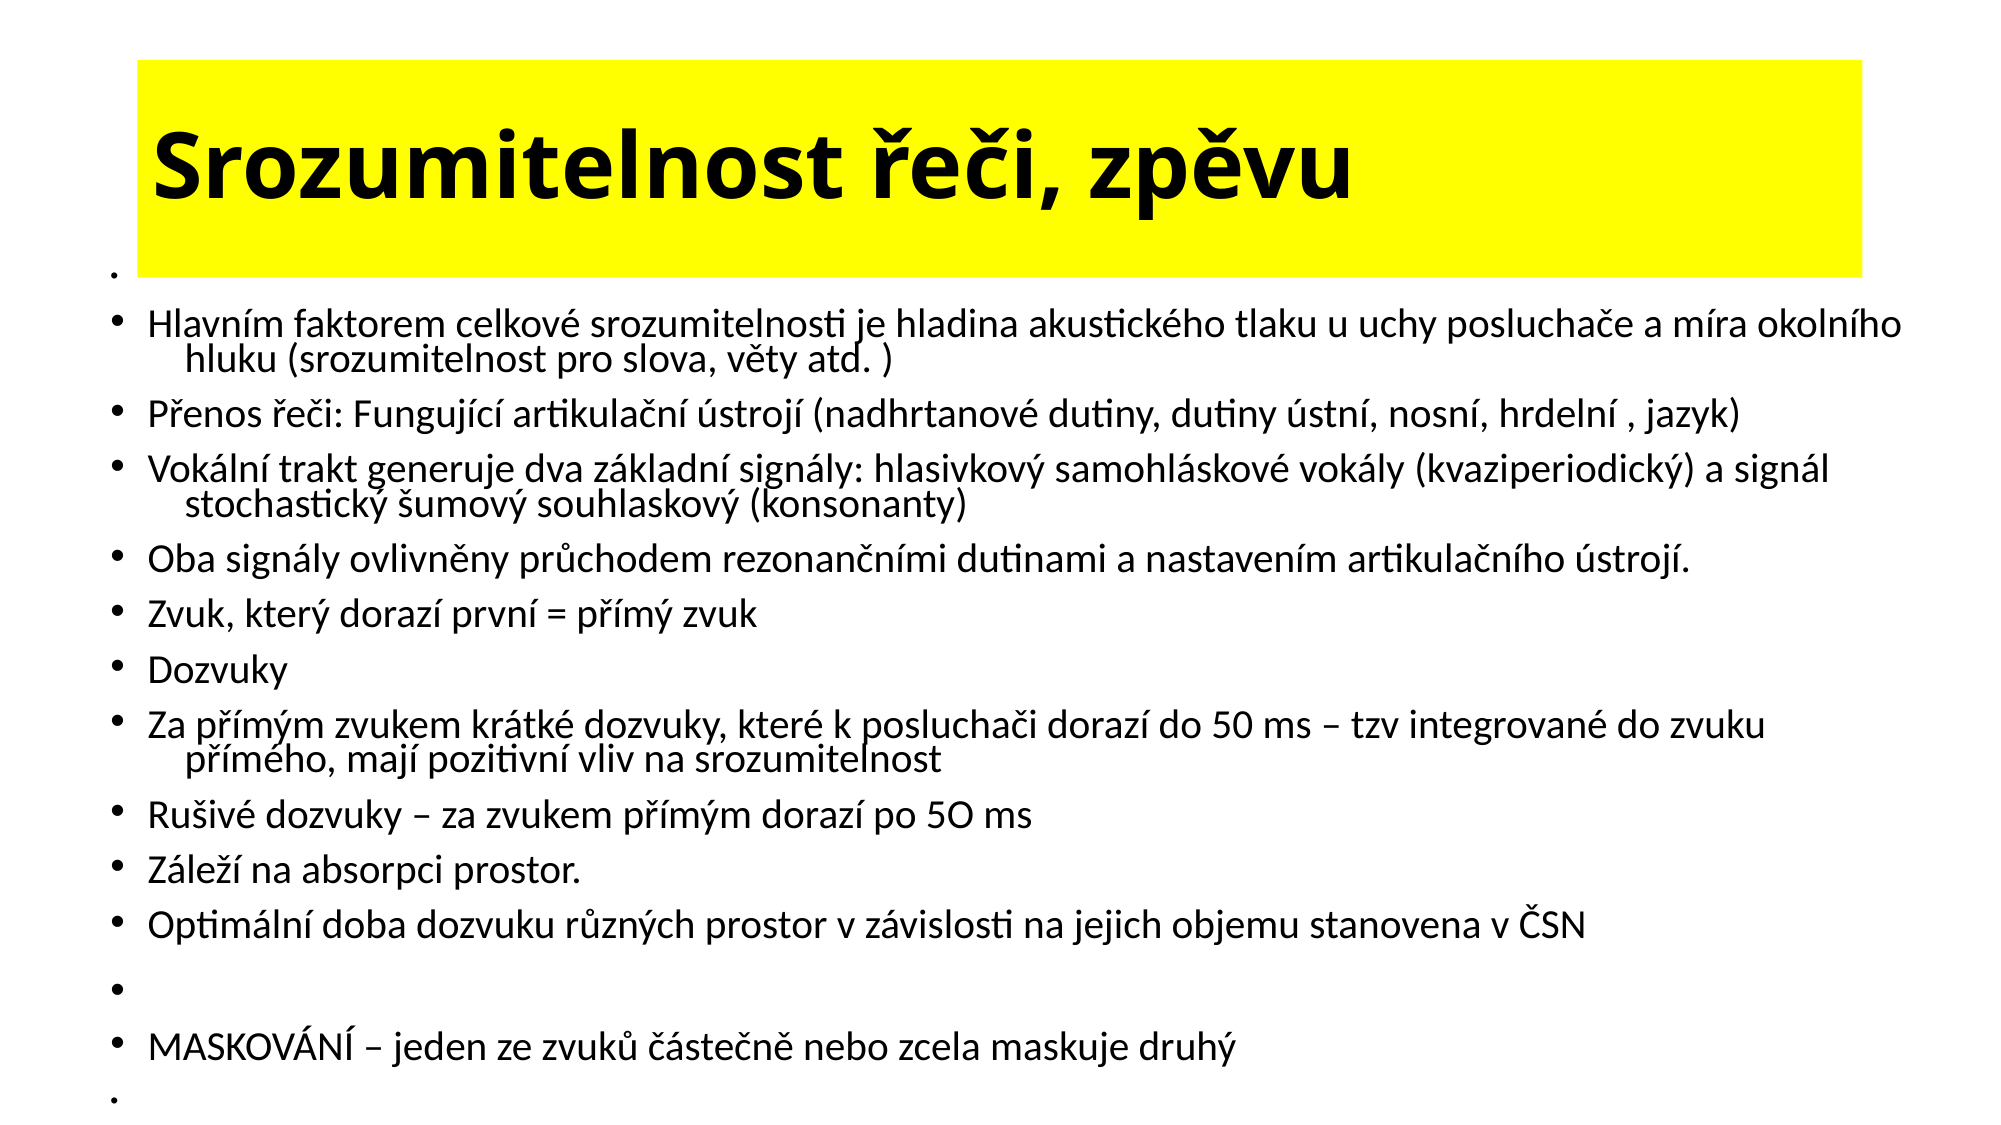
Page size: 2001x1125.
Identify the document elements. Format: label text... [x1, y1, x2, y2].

list Hlavním faktorem celkové srozumitelnosti je hladina akustického tlaku u uchy posluchače a míra okolního hluku (srozumitelnost pro slova, věty atd. ) Přenos řeči: Fungující artikulační ústrojí (nadhrtanové dutiny, dutiny ústní, nosní, hrdelní , jazyk) Vokální trakt generuje dva základní signály: hlasivkový samohláskové vokály (kvaziperiodický) a signál stochastický šumový souhlaskový (konsonanty) Oba signály ovlivněny průchodem rezonančními dutinami a nastavením artikulačního ústrojí. Zvuk, který dorazí první = přímý zvuk Dozvuky Za přímým zvukem krátké dozvuky, které k posluchači dorazí do 50 ms – tzv integrované do zvuku přímého, mají pozitivní vliv na srozumitelnost Rušivé dozvuky – za zvukem přímým dorazí po 5O ms Záleží na absorpci prostor. Optimální doba dozvuku různých prostor v závislosti na jejich objemu stanovena v ČSN MASKOVÁNÍ – jeden ze zvuků částečně nebo zcela maskuje druhý [95, 254, 1922, 1084]
title Srozumitelnost řeči, zpěvu [137, 59, 1863, 254]
